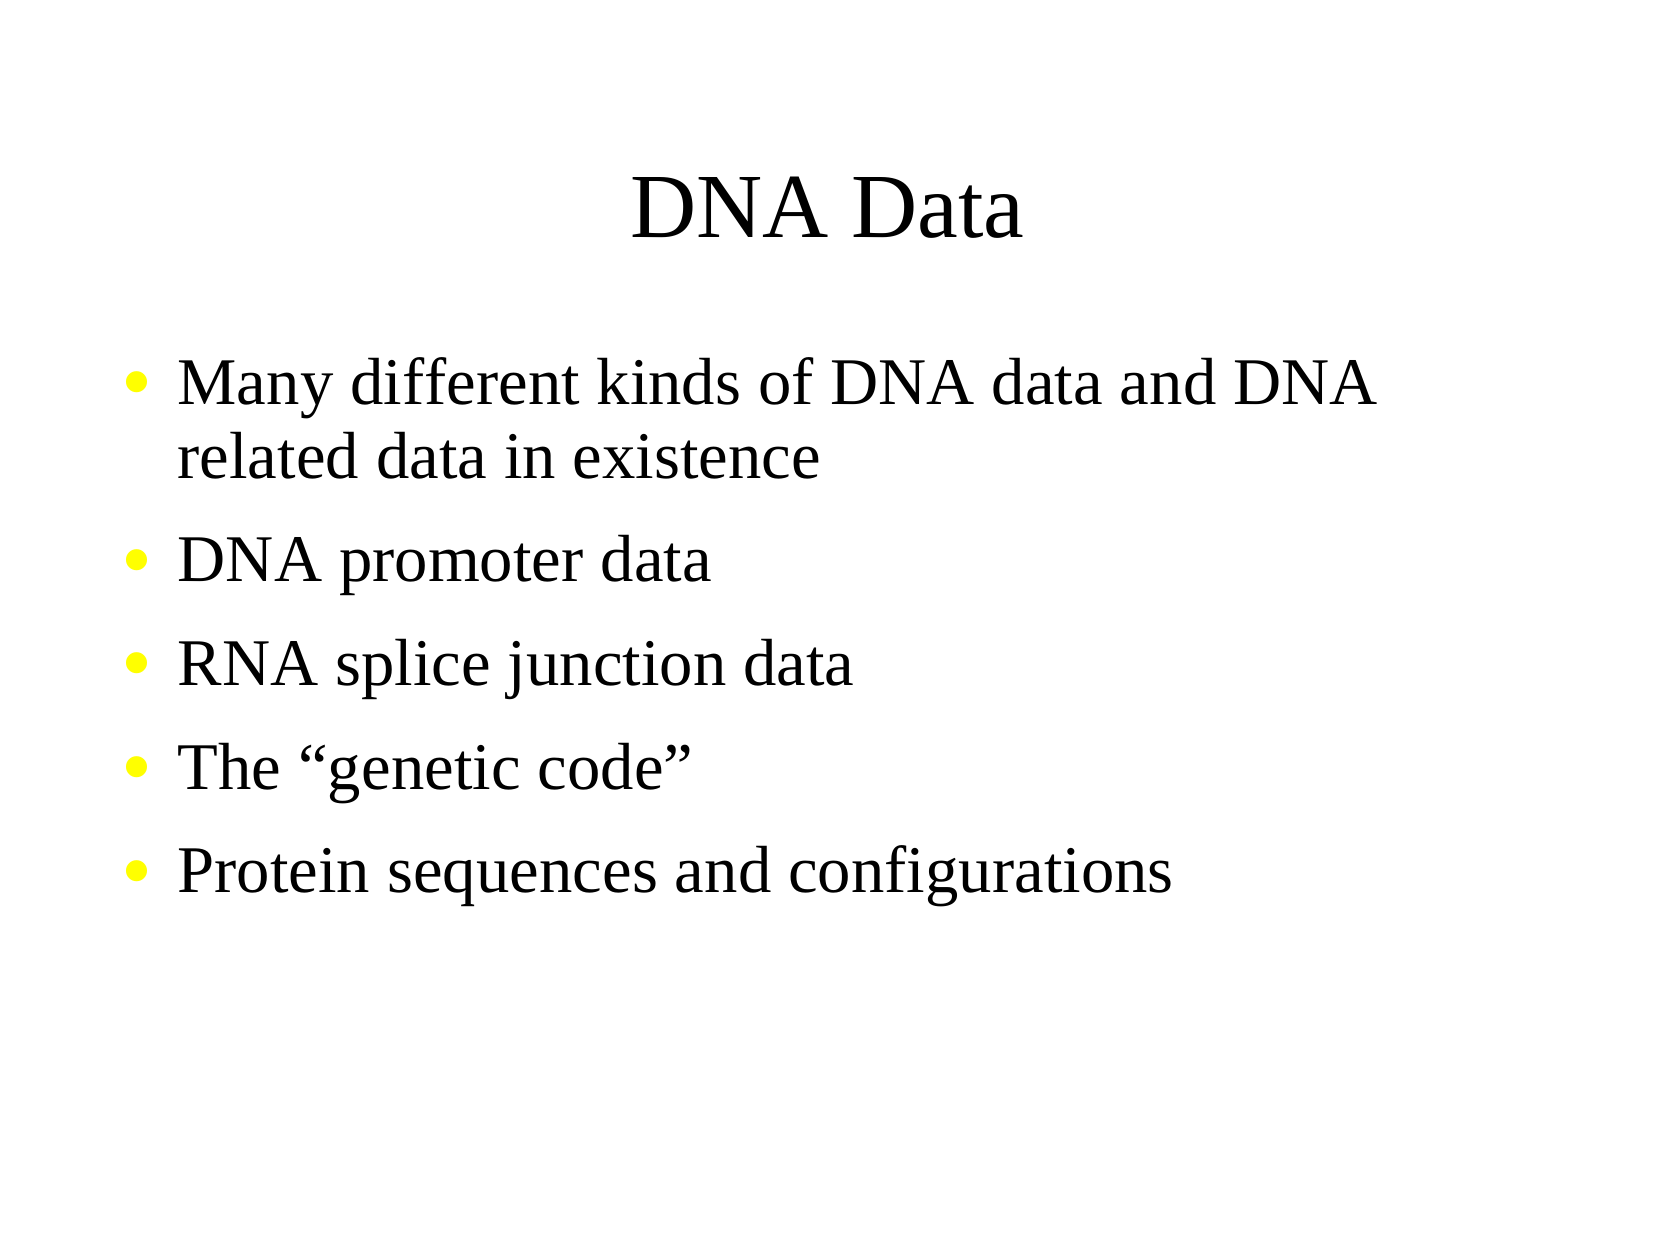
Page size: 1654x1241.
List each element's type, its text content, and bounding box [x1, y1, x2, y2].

title DNA Data [121, 102, 1534, 311]
list Many different kinds of DNA data and DNA related data in existence DNA promoter data RNA splice junction data The “genetic code” Protein sequences and configurations [121, 344, 1534, 1127]
